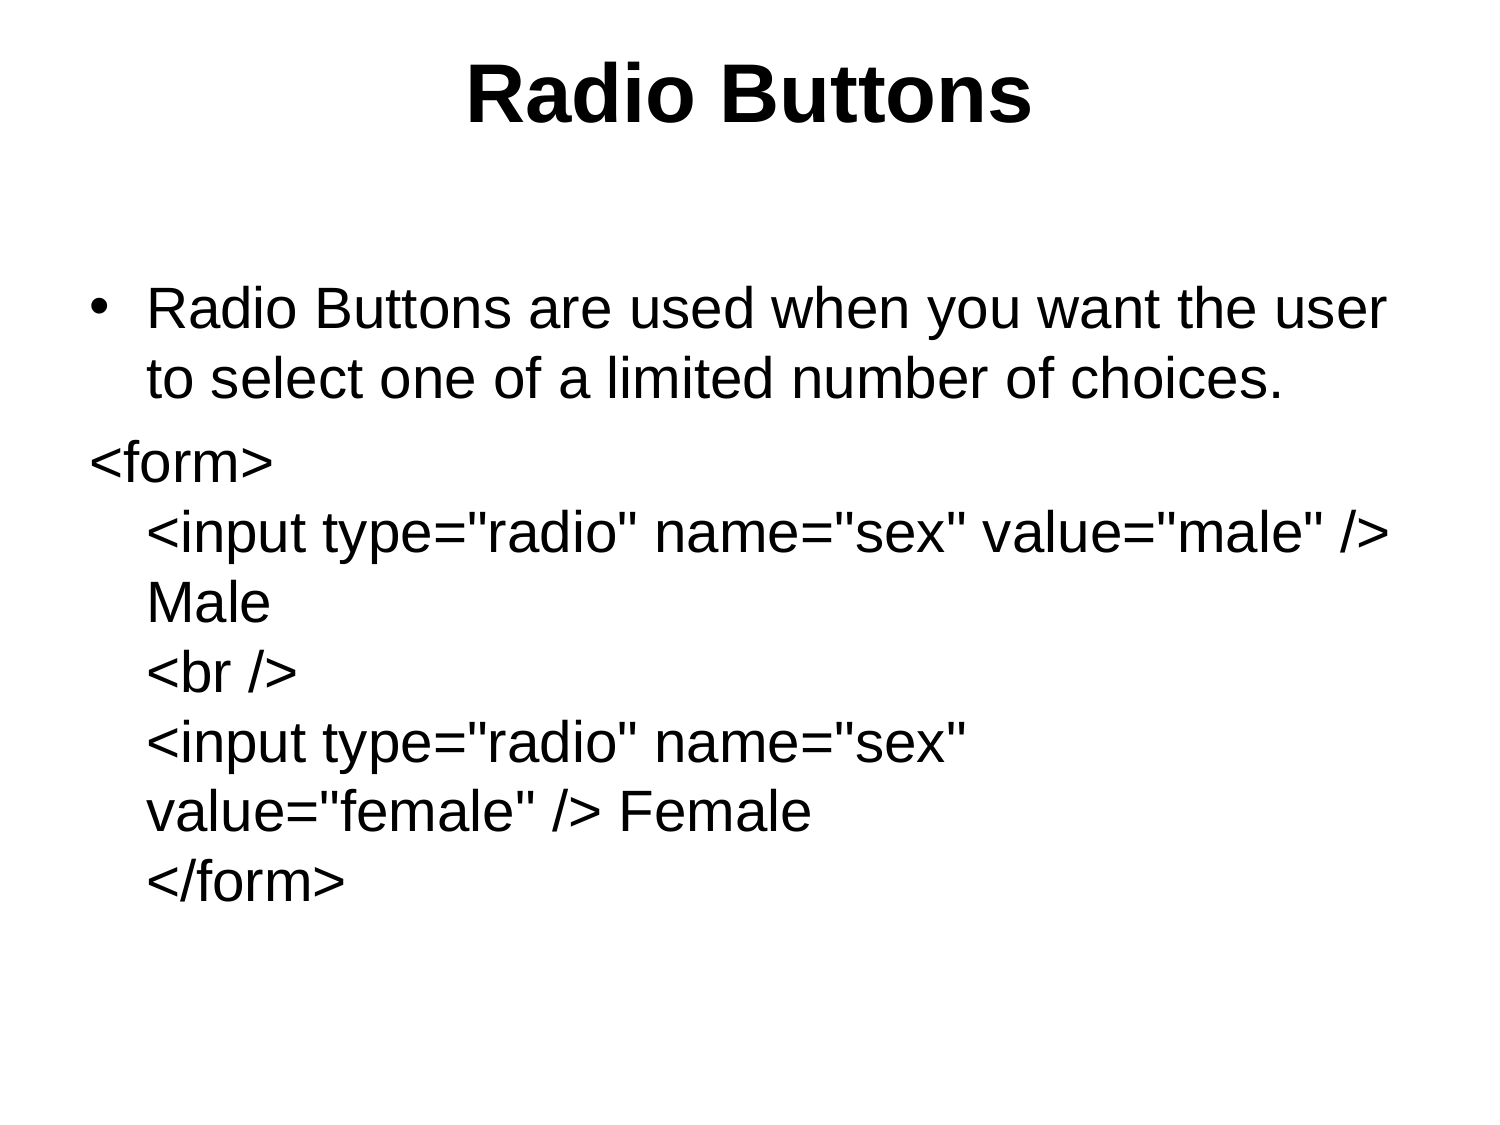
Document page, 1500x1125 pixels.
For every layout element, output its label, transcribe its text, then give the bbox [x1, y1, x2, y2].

list Radio Buttons are used when you want the user to select one of a limited number of choices. <form> <input type="radio" name="sex" value="male" /> Male <br /> <input type="radio" name="sex" value="female" /> Female </form> [75, 262, 1426, 1005]
title Radio Buttons [75, 31, 1426, 247]
